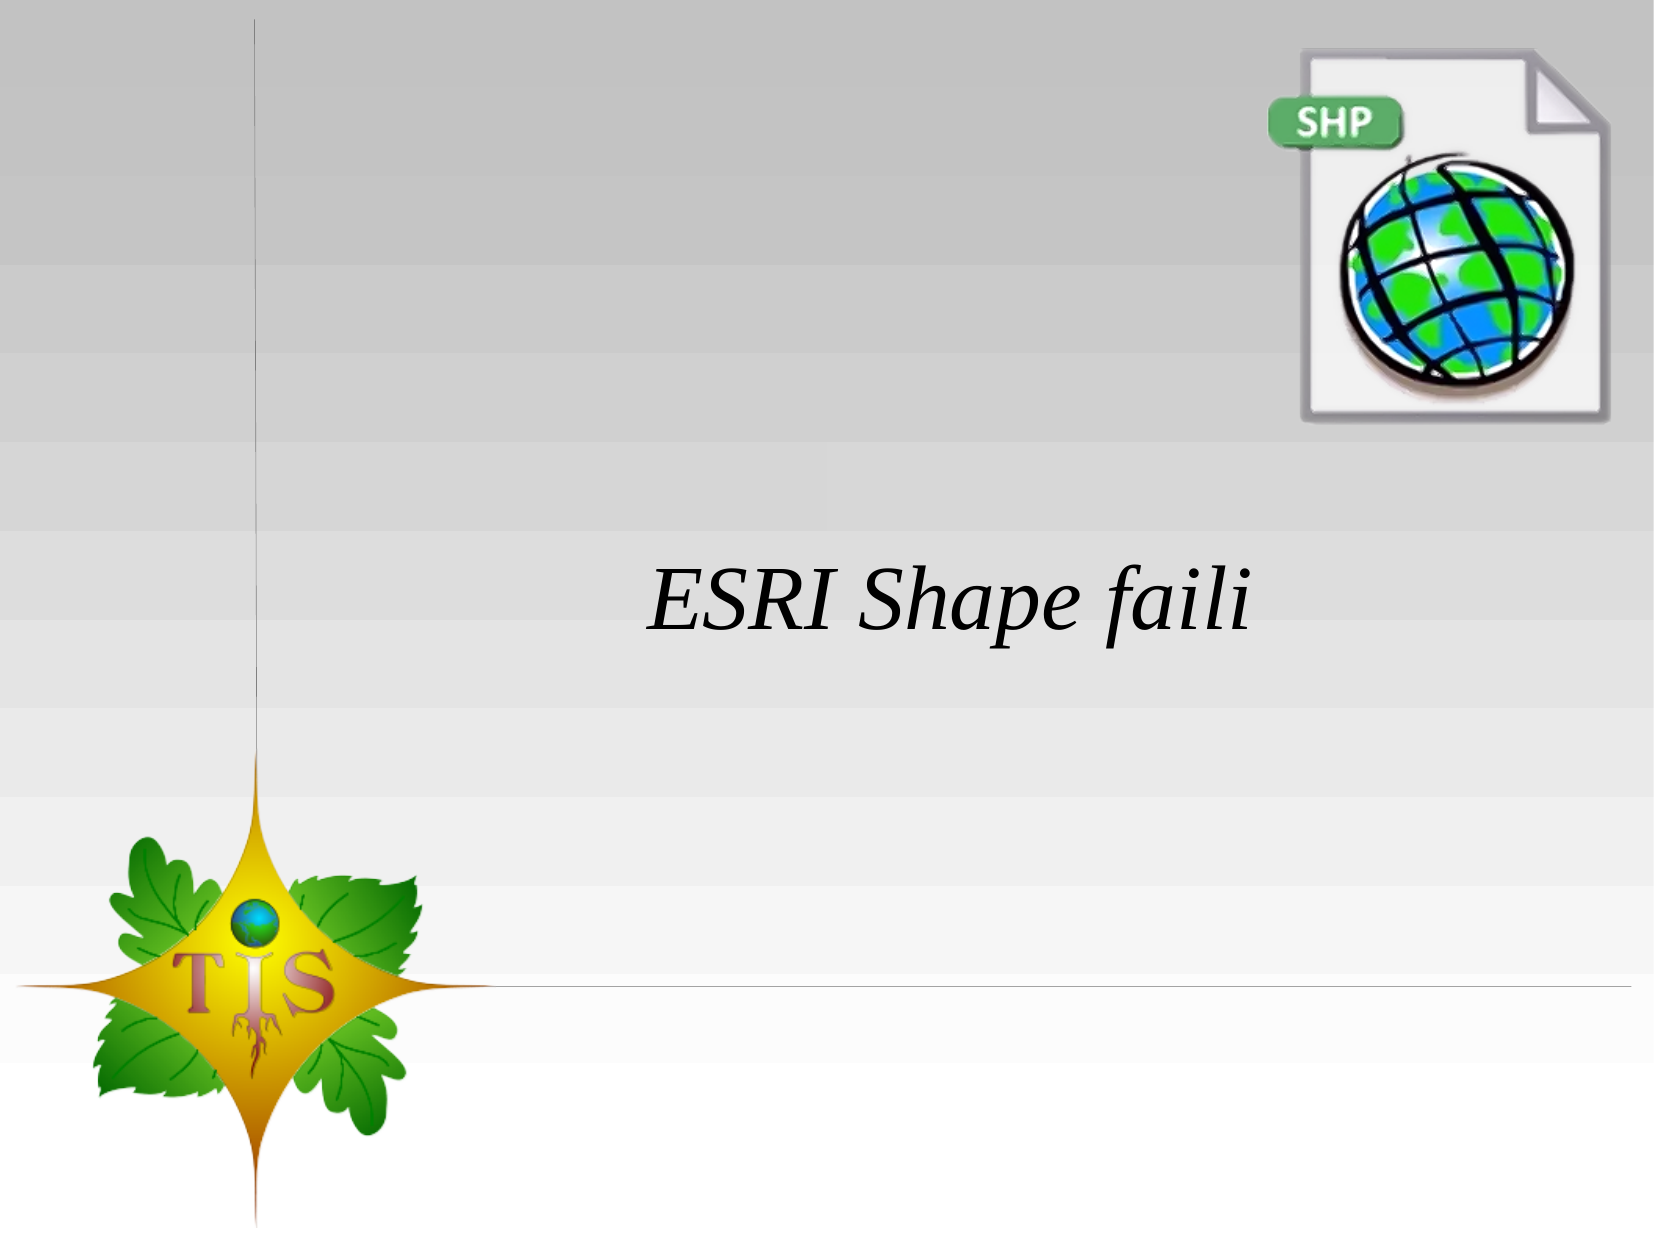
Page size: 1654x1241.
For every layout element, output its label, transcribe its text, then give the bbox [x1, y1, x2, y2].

title ESRI Shape faili [295, 332, 1607, 849]
picture [0, 0, 1654, 1241]
